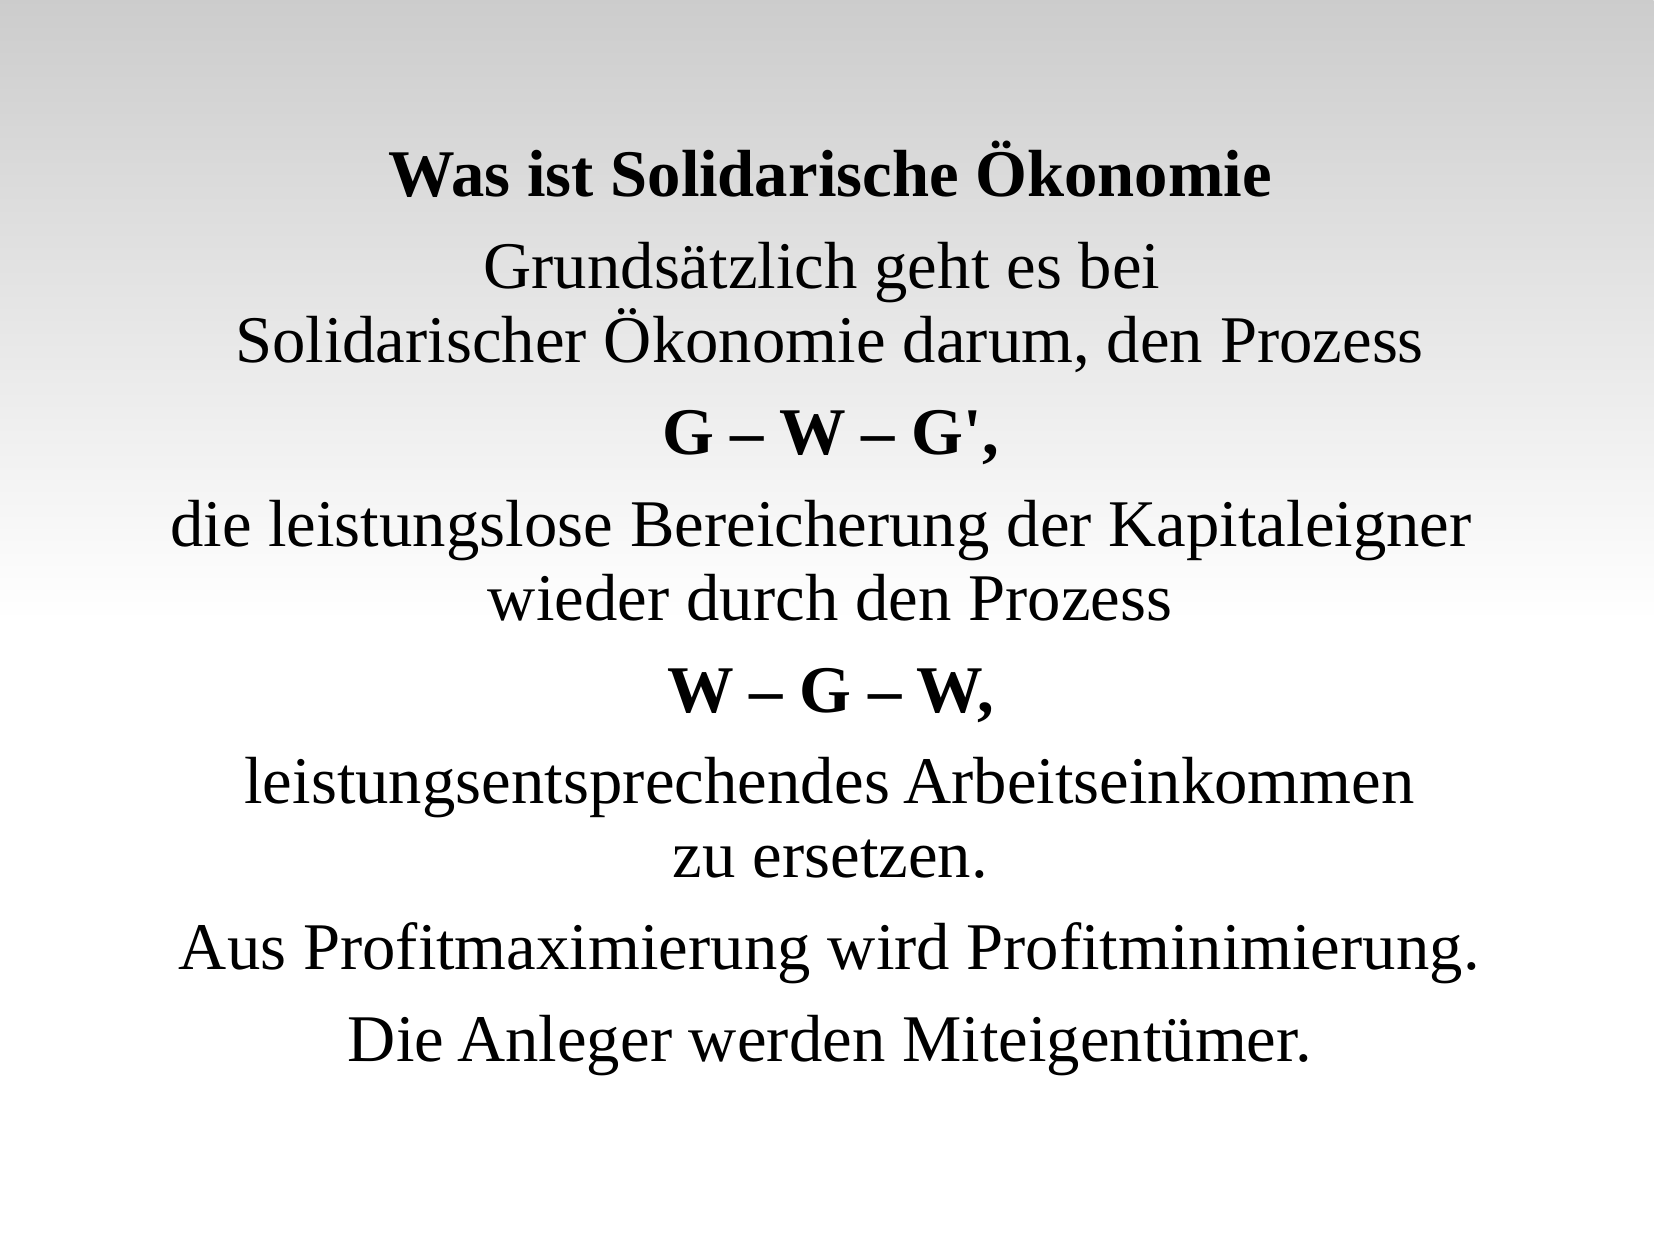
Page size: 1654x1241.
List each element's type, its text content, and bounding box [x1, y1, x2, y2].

text_box Was ist Solidarische Ökonomie Grundsätzlich geht es bei Solidarischer Ökonomie darum, den Prozess G – W – G', die leistungslose Bereicherung der Kapitaleigner wieder durch den Prozess W – G – W, leistungsentsprechendes Arbeitseinkommen zu ersetzen. Aus Profitmaximierung wird Profitminimierung. Die Anleger werden Miteigentümer. [155, 129, 1507, 1084]
